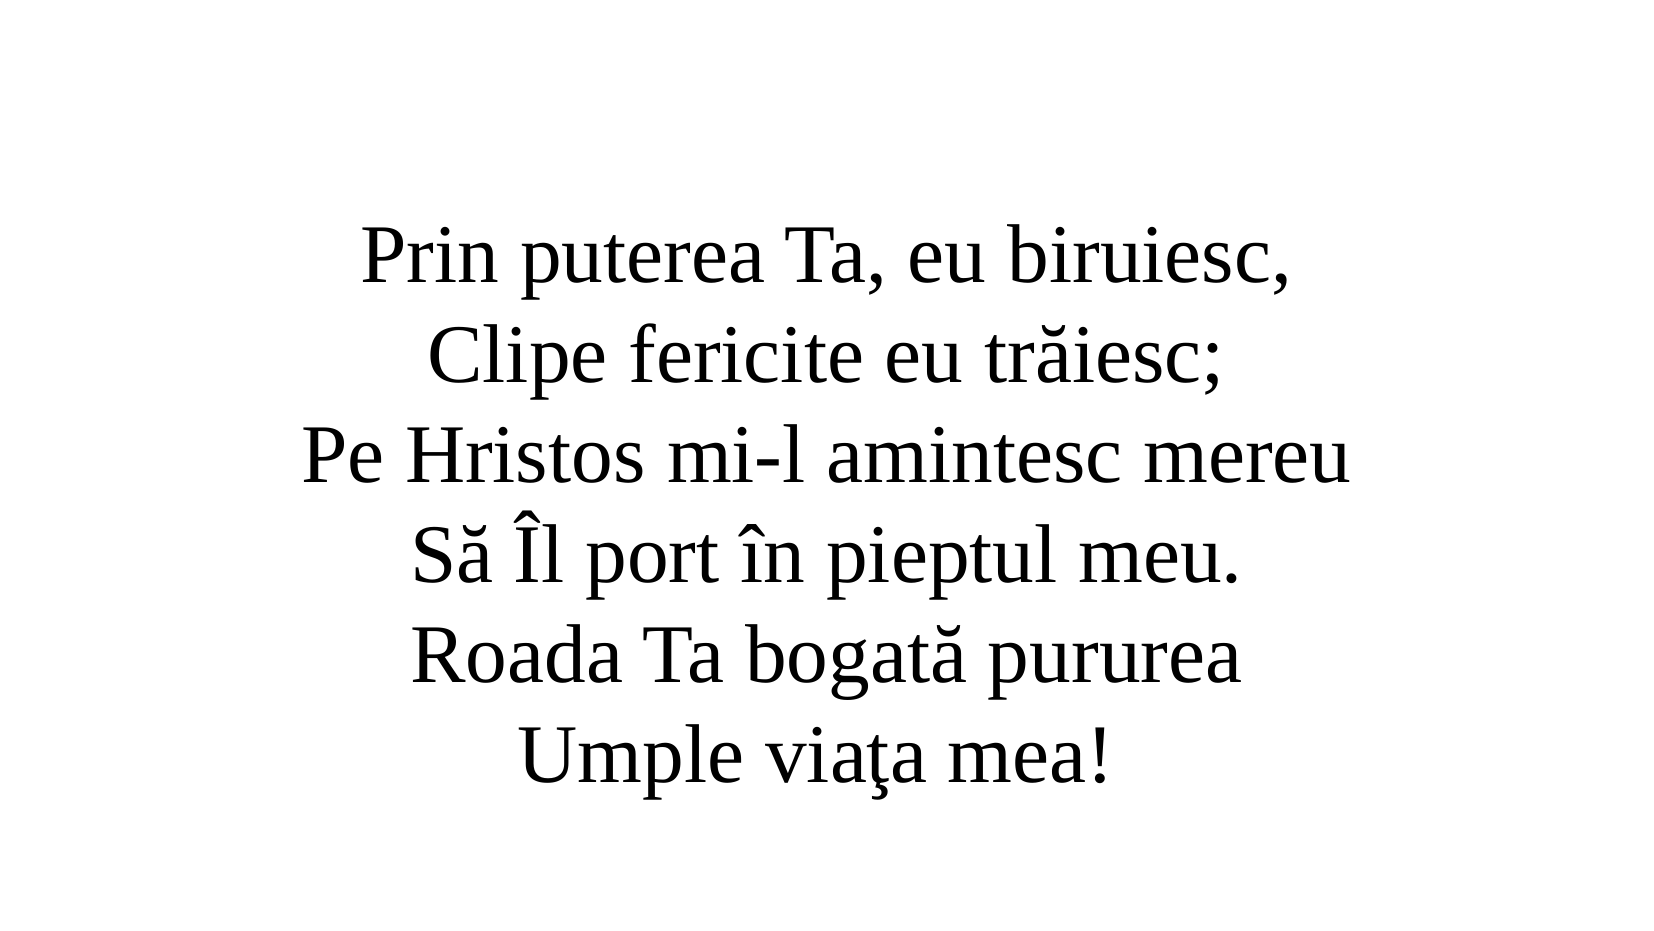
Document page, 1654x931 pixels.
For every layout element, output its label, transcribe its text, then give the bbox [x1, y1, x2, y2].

subtitle Prin puterea Ta, eu biruiesc, Clipe fericite eu trăiesc; Pe Hristos mi-l amintesc mereu Să Îl port în pieptul meu. Roada Ta bogată pururea Umple viaţa mea! [0, 191, 1654, 710]
